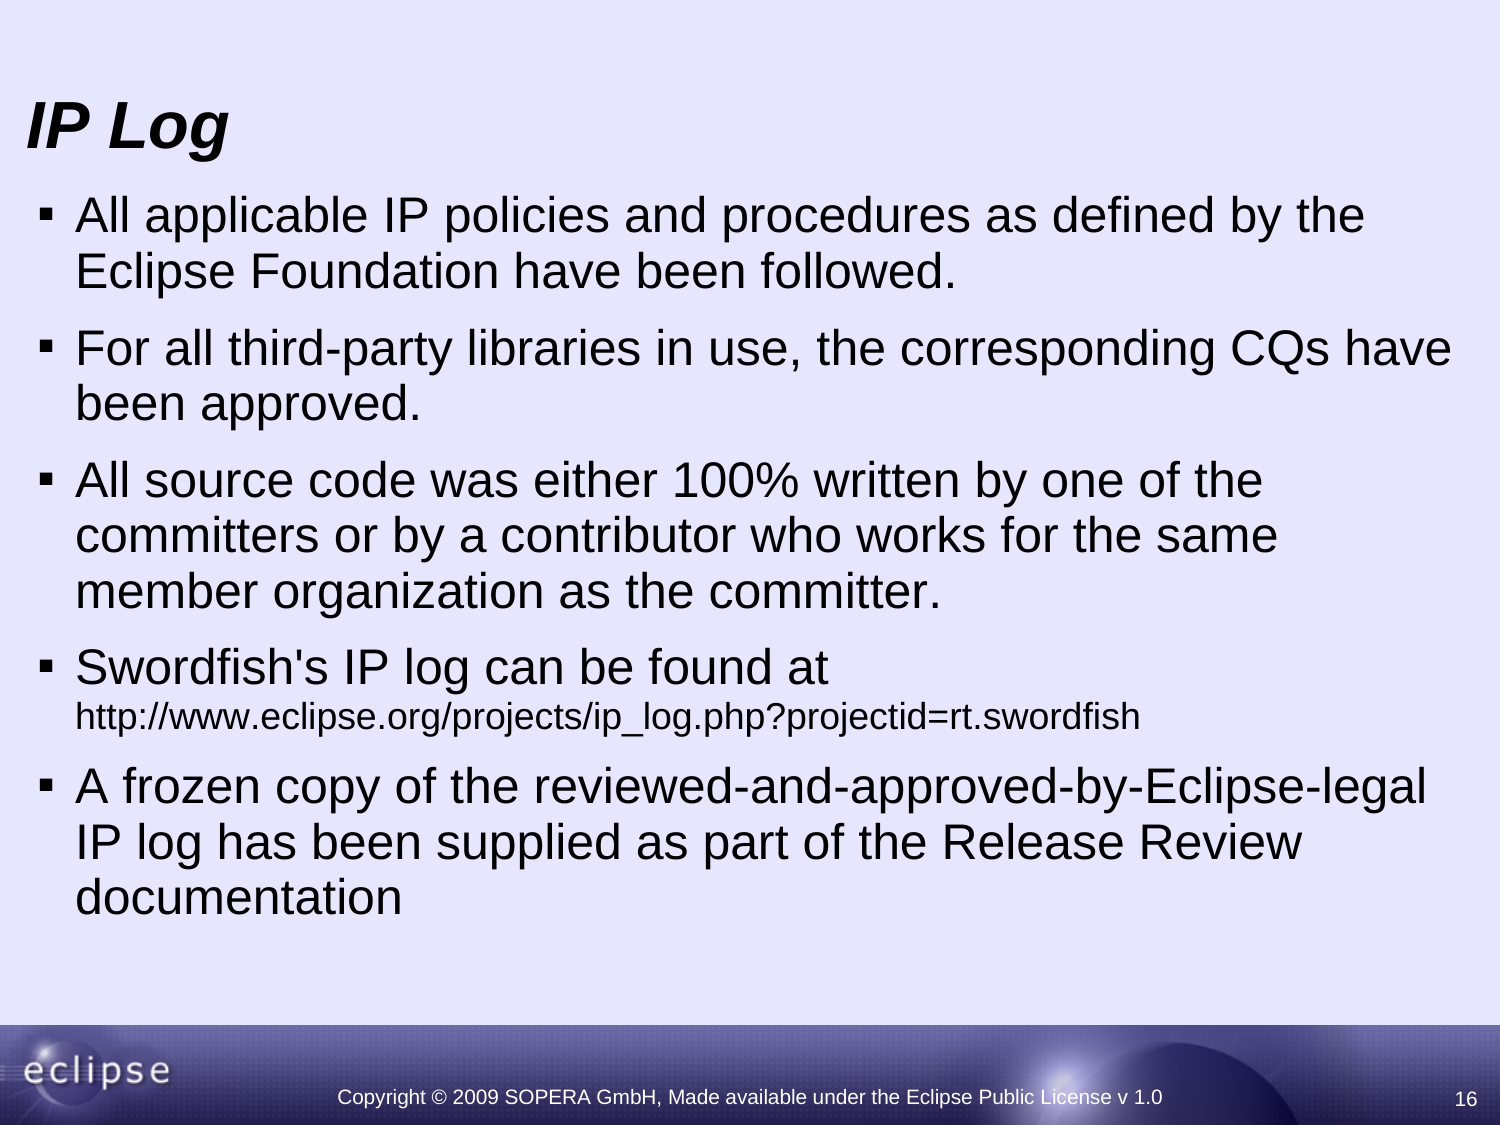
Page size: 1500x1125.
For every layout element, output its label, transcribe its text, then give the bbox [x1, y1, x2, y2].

list All applicable IP policies and procedures as defined by the Eclipse Foundation have been followed. For all third-party libraries in use, the corresponding CQs have been approved. All source code was either 100% written by one of the committers or by a contributor who works for the same member organization as the committer. Swordfish's IP log can be found at http://www.eclipse.org/projects/ip_log.php?projectid=rt.swordfish A frozen copy of the reviewed-and-approved-by-Eclipse-legal IP log has been supplied as part of the Release Review documentation [37, 187, 1463, 1021]
picture [0, 1025, 1500, 1125]
title IP Log [26, 84, 1474, 172]
